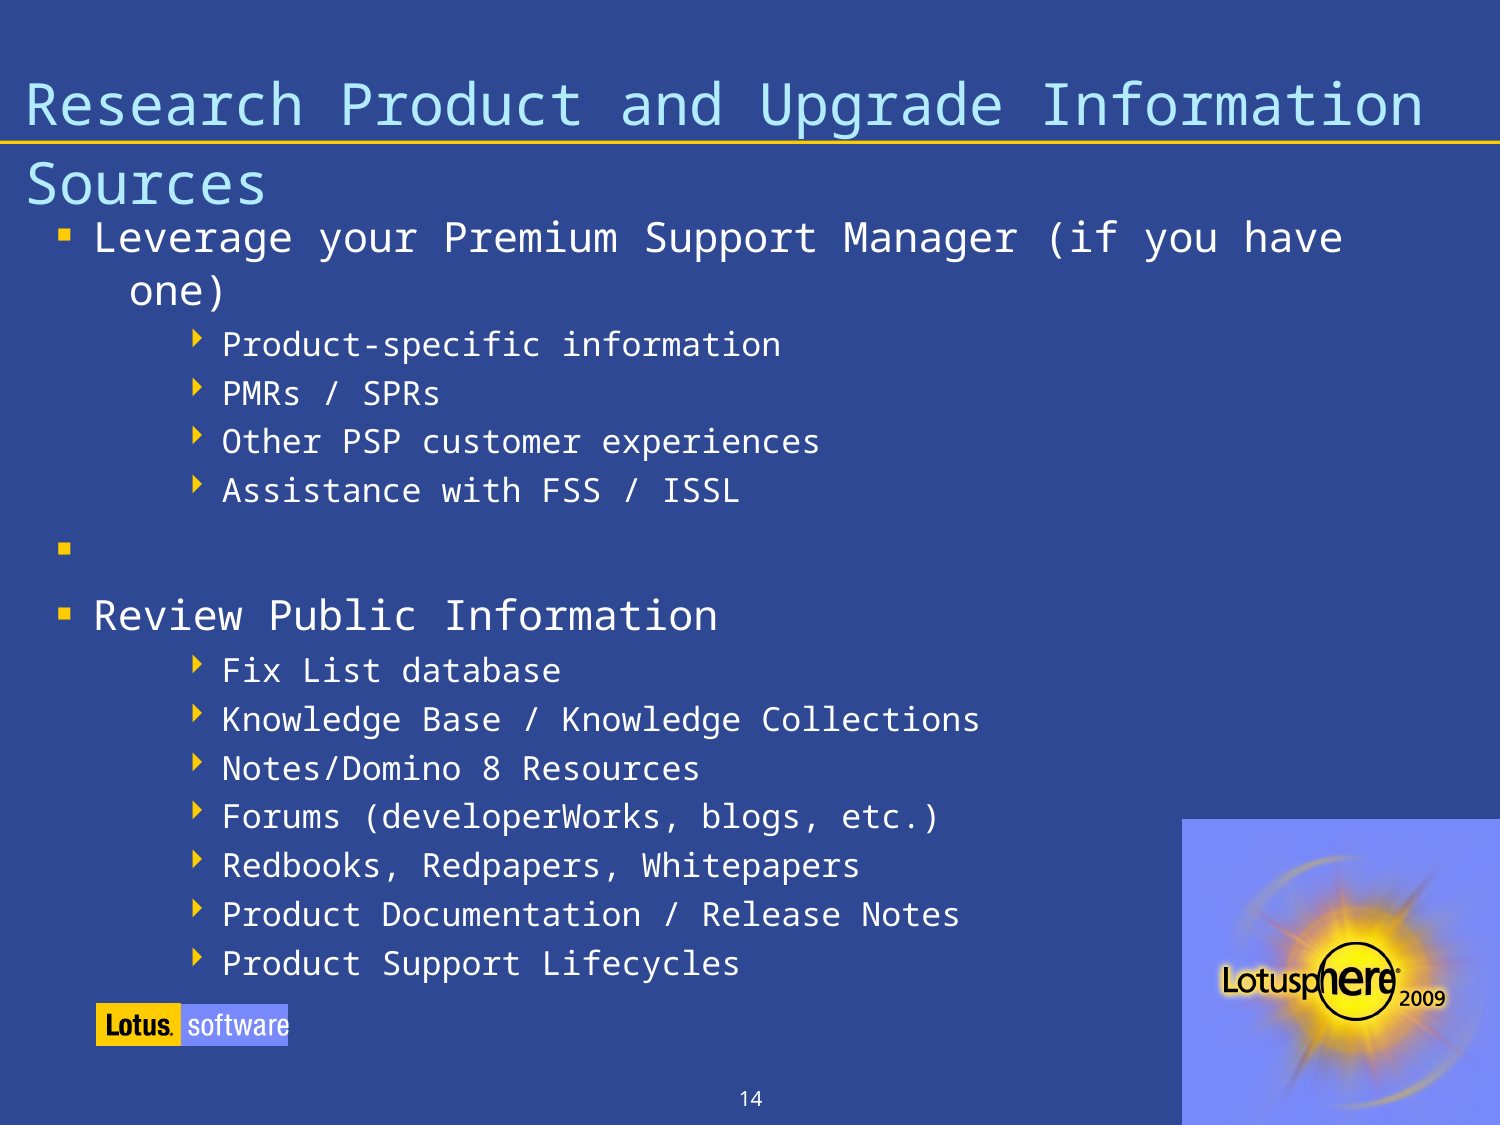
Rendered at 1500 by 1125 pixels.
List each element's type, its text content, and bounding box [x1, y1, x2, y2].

picture [96, 1030, 289, 1046]
picture [1181, 818, 1500, 1125]
list Leverage your Premium Support Manager (if you have one) Product-specific information PMRs / SPRs Other PSP customer experiences Assistance with FSS / ISSL Review Public Information Fix List database Knowledge Base / Knowledge Collections Notes/Domino 8 Resources Forums (developerWorks, blogs, etc.) Redbooks, Redpapers, Whitepapers Product Documentation / Release Notes Product Support Lifecycles [53, 203, 1440, 1030]
title Research Product and Upgrade Information Sources [24, 62, 1448, 145]
